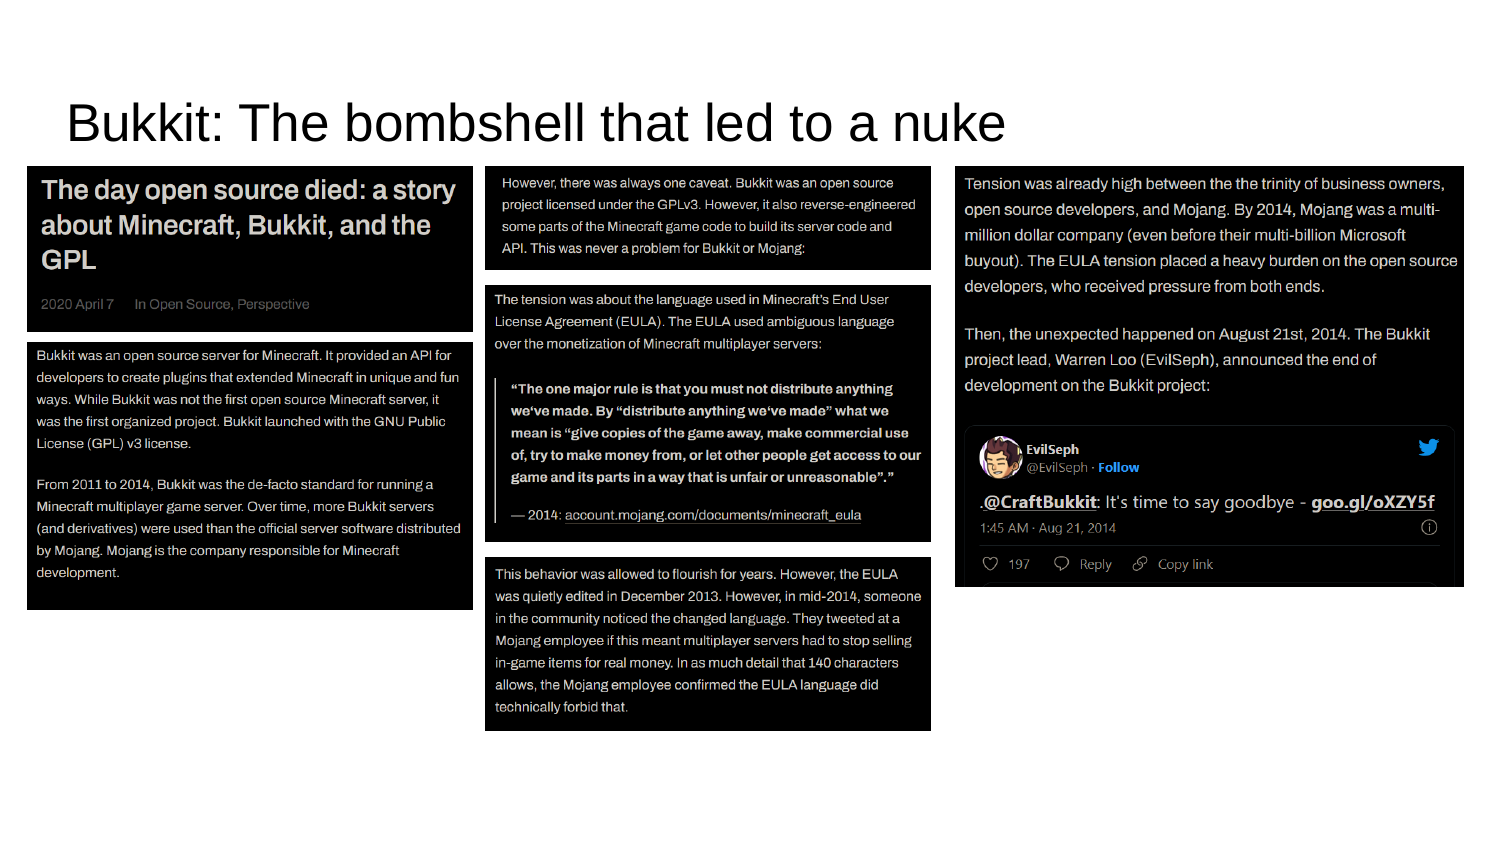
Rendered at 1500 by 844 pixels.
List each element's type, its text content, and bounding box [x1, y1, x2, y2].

picture [27, 342, 473, 610]
picture [485, 166, 931, 270]
picture [27, 166, 473, 332]
title Bukkit: The bombshell that led to a nuke [51, 72, 1449, 167]
picture [485, 285, 931, 542]
picture [955, 166, 1464, 587]
picture [485, 557, 931, 731]
